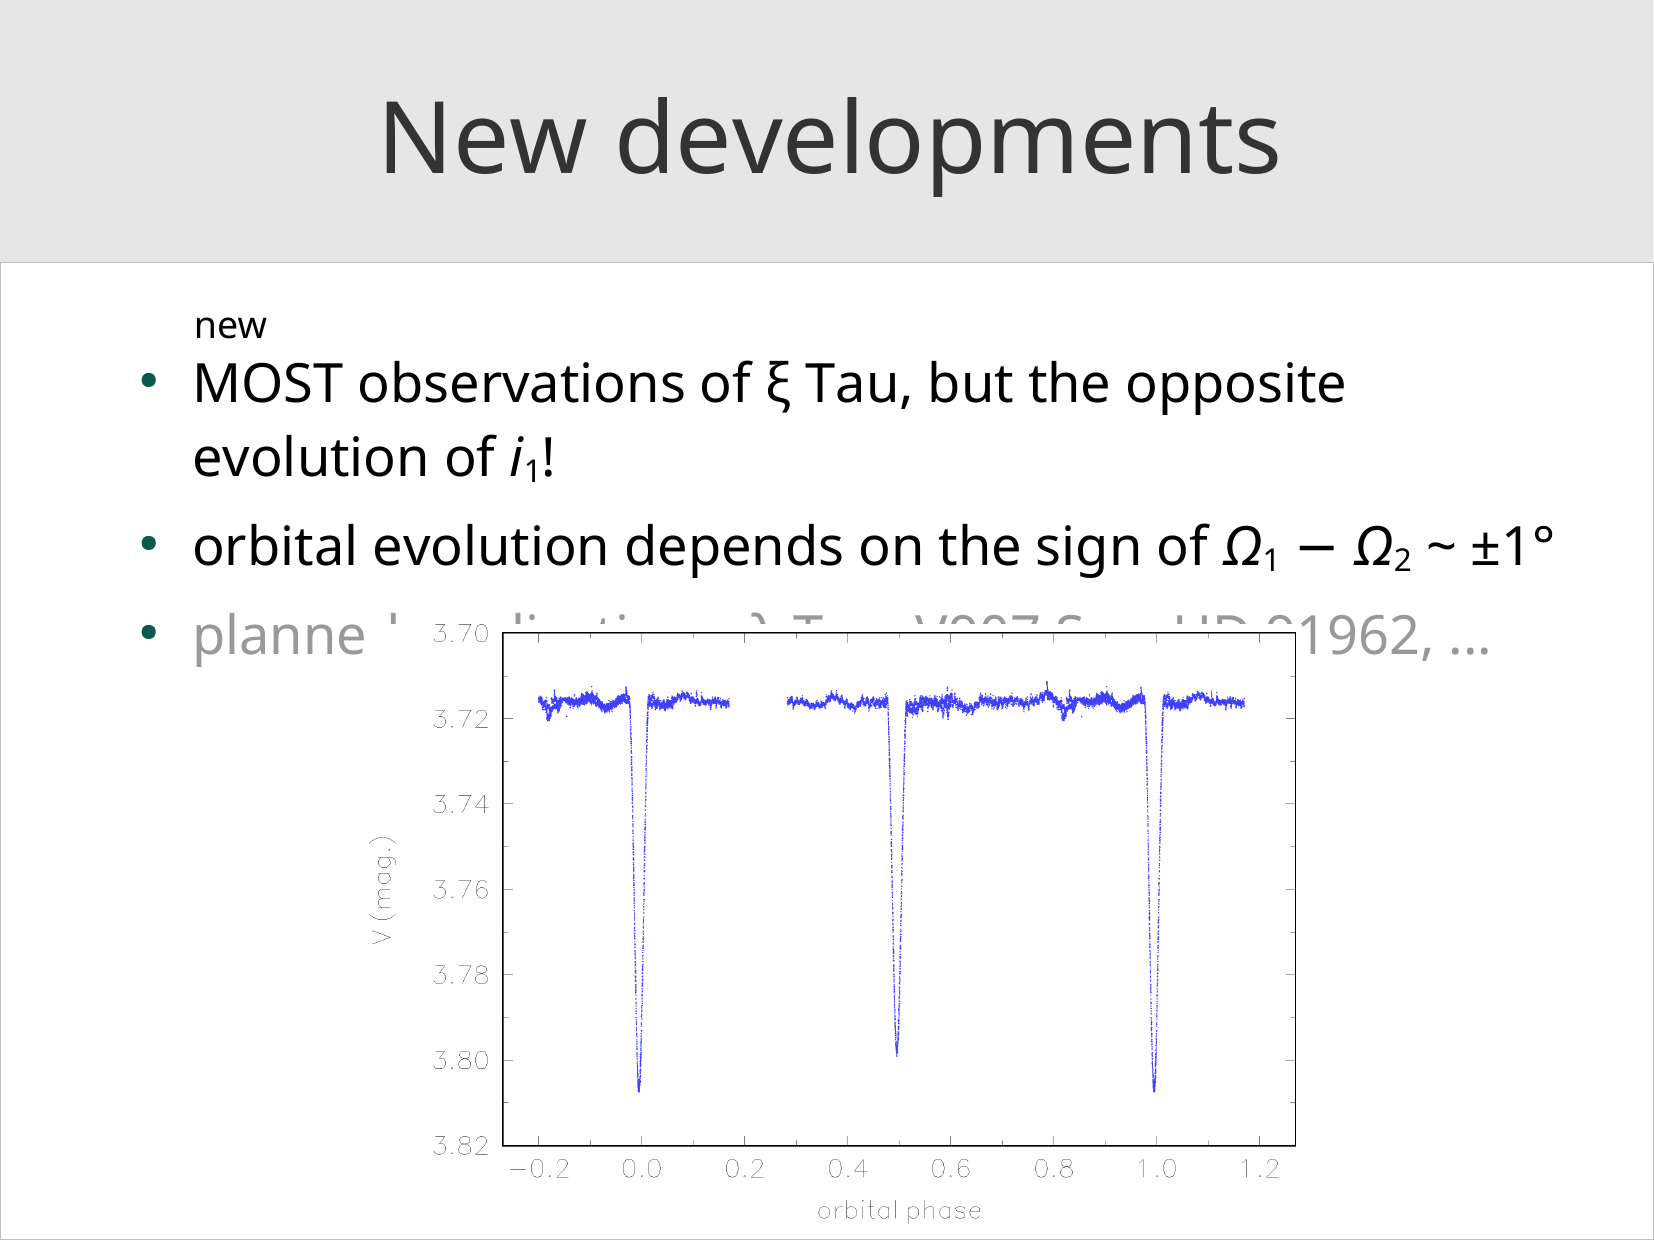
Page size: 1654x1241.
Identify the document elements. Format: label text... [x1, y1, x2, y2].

title New developments [124, 31, 1537, 239]
text_box new [179, 291, 276, 354]
picture [369, 624, 1296, 1224]
list MOST observations of ξ Tau, but the opposite evolution of i1! orbital evolution depends on the sign of Ω1 − Ω2 ~ ±1° planned applications: λ Tau, V907 Sco, HD 91962, ... [121, 344, 1591, 1064]
